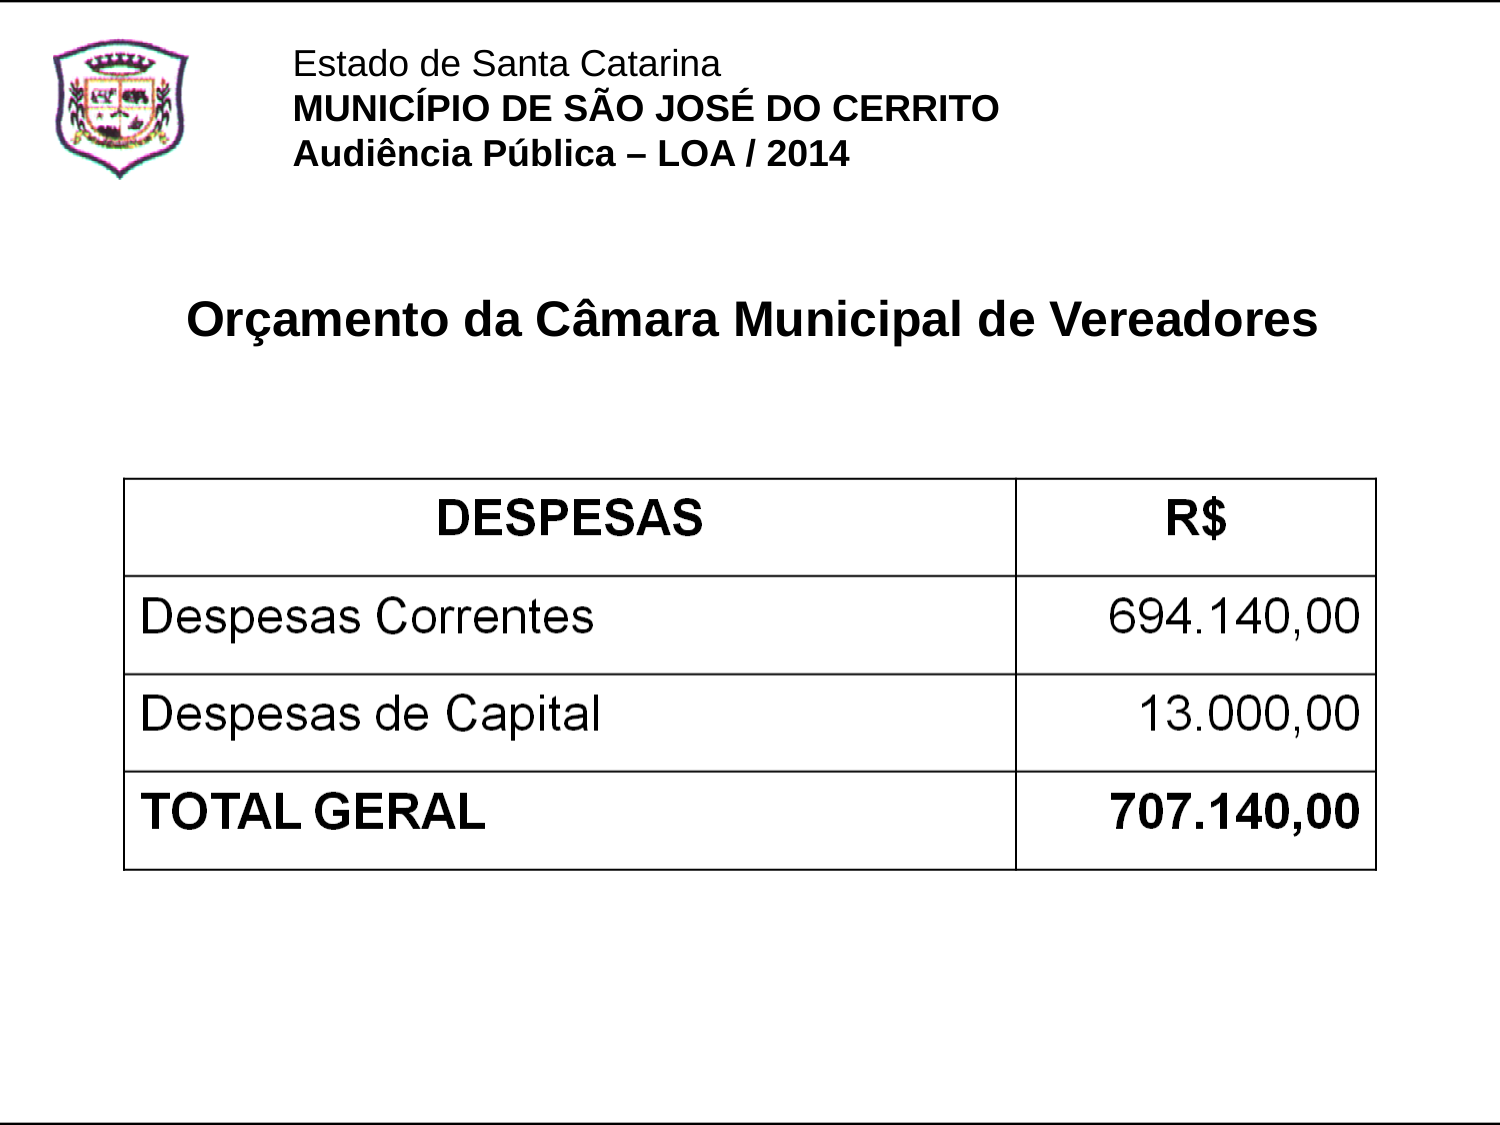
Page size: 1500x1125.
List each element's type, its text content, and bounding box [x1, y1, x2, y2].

text_box Orçamento da Câmara Municipal de Vereadores [171, 279, 1364, 404]
picture [53, 31, 190, 180]
text_box Estado de Santa Catarina MUNICÍPIO DE SÃO JOSÉ DO CERRITO Audiência Pública – LOA / 2014 [277, 31, 1436, 182]
picture [108, 468, 1392, 882]
